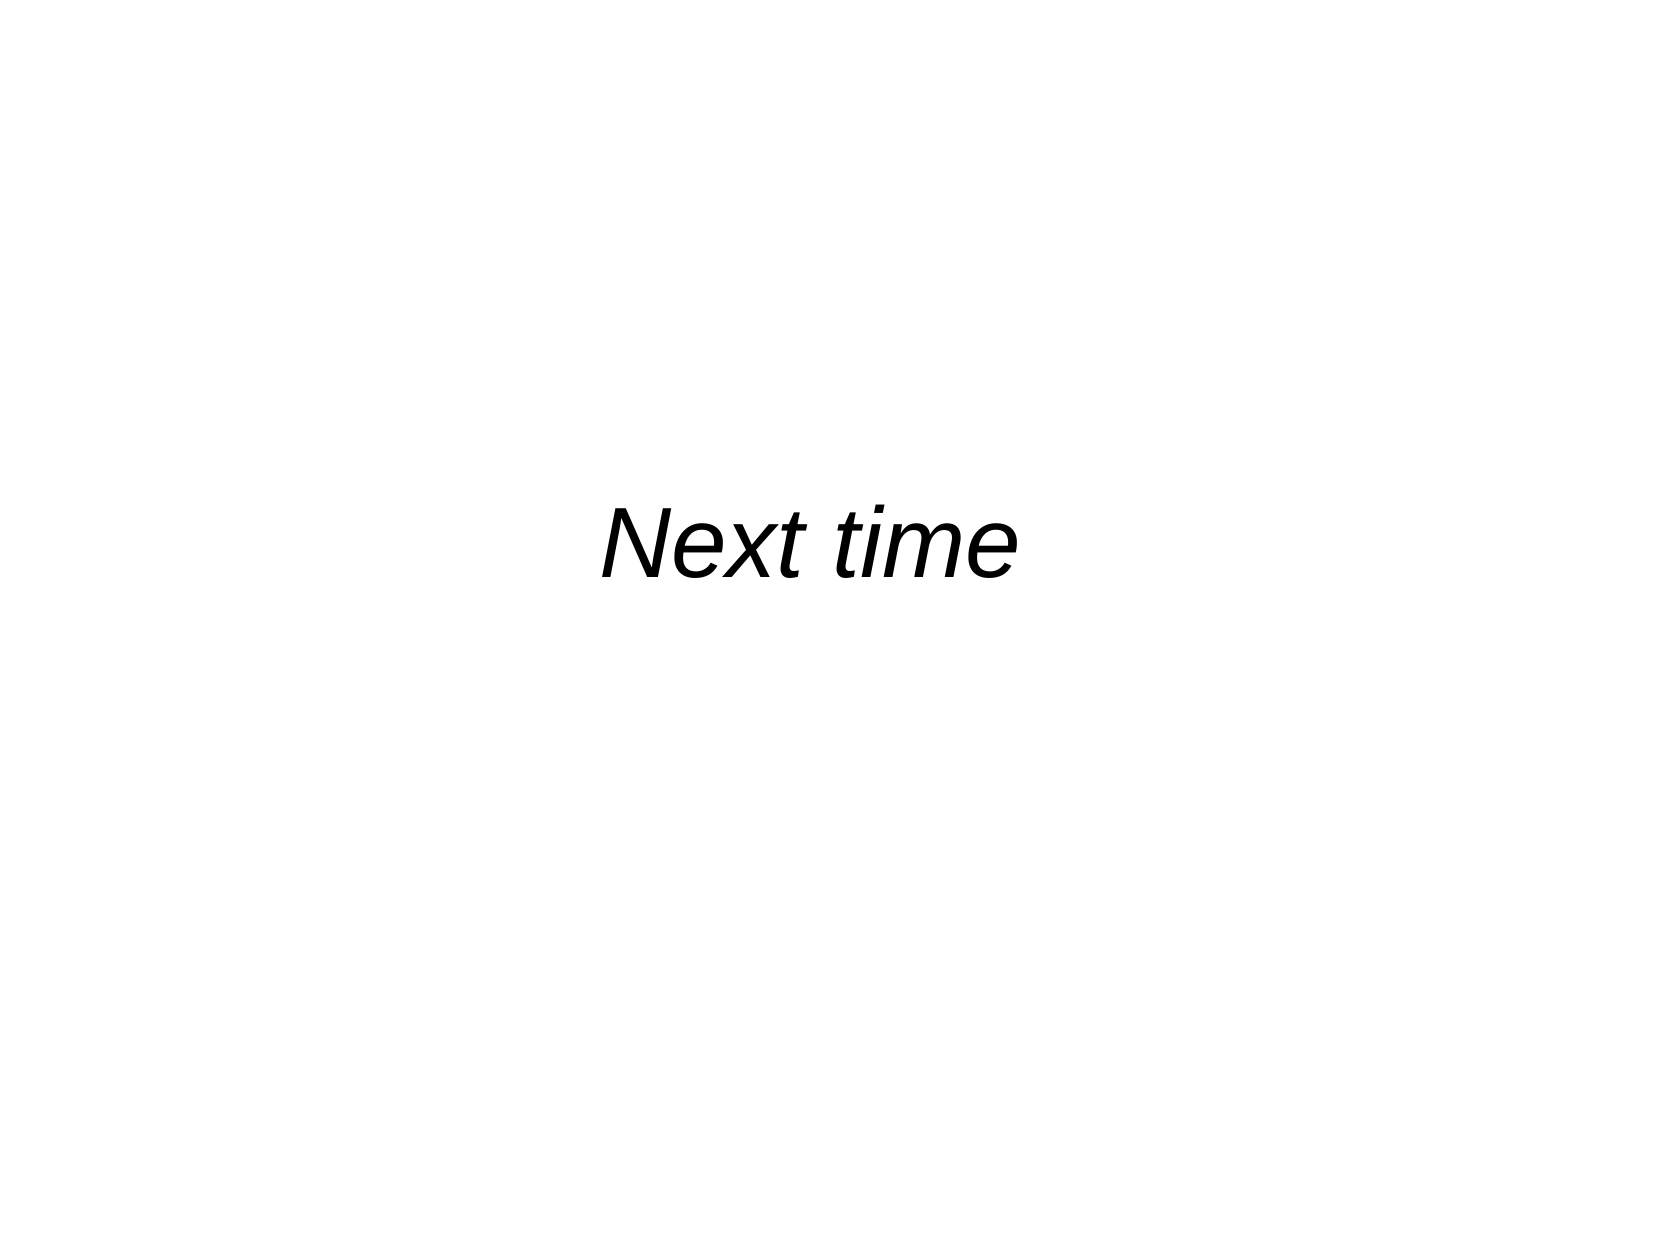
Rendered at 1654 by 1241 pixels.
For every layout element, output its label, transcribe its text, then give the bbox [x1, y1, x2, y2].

text_box Next time [82, 290, 1538, 1010]
